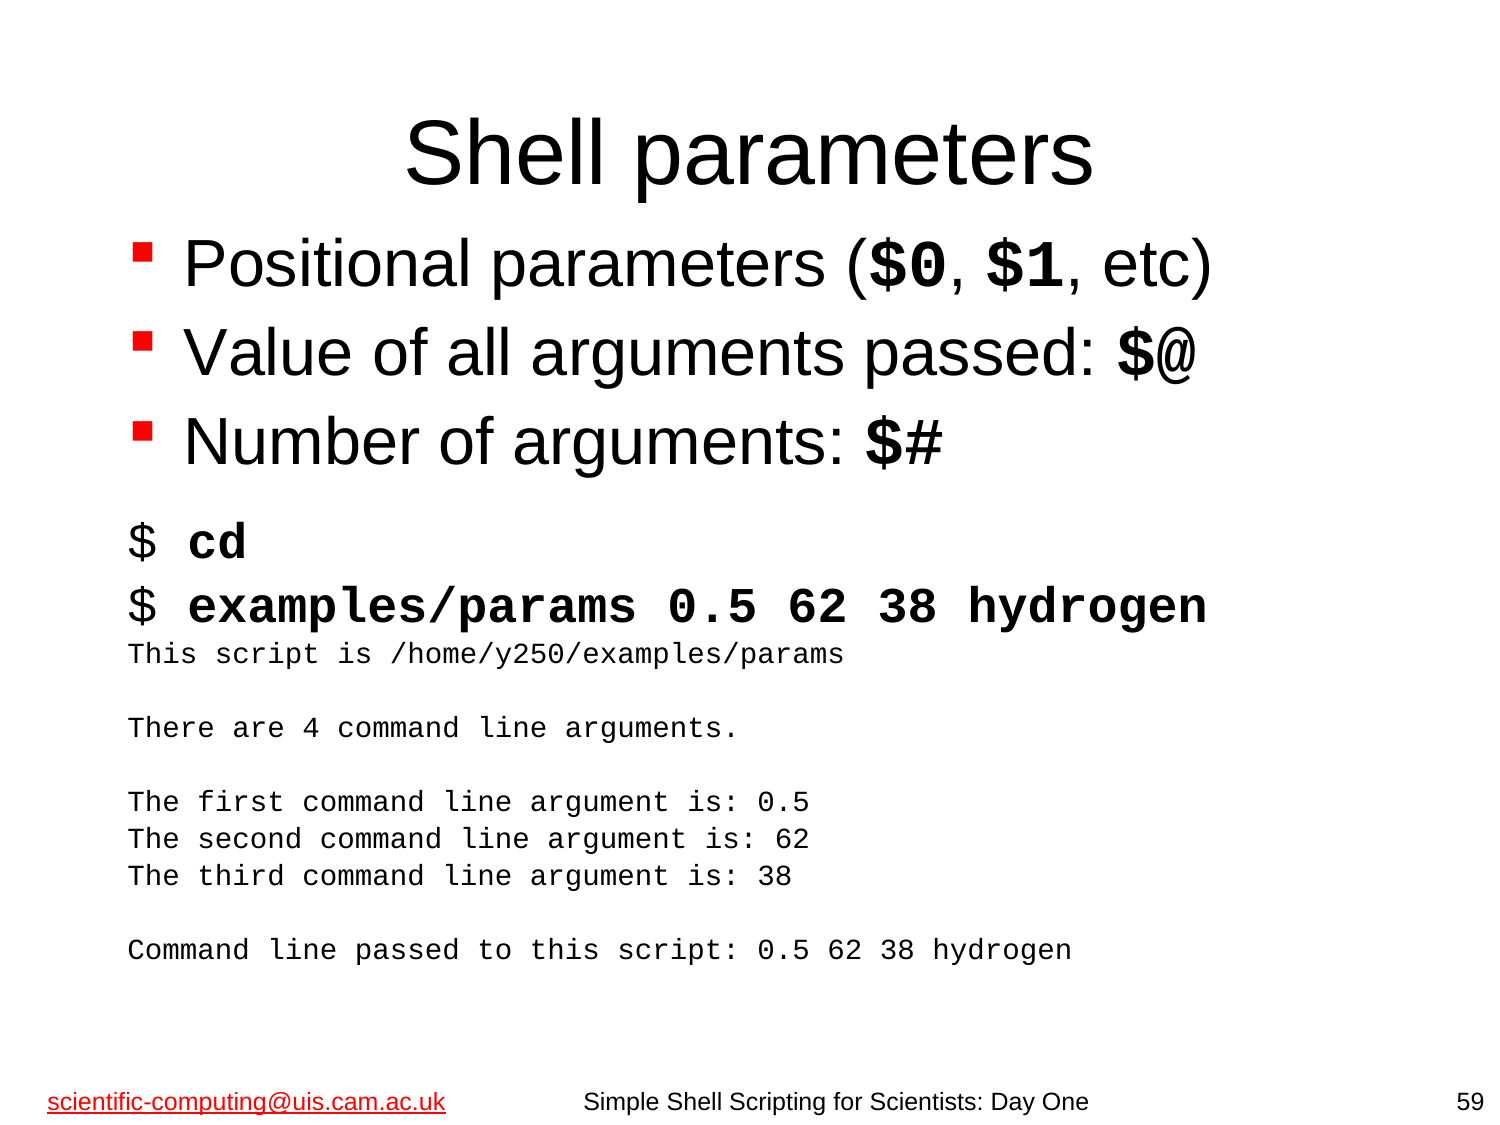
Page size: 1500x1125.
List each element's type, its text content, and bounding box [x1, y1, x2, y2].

title Shell parameters [75, 58, 1426, 247]
list Positional parameters ($0, $1, etc) Value of all arguments passed: $@ Number of arguments: $# $ cd $ examples/params 0.5 62 38 hydrogen This script is /home/y250/examples/params There are 4 command line arguments. The first command line argument is: 0.5 The second command line argument is: 62 The third command line argument is: 38 Command line passed to this script: 0.5 62 38 hydrogen [112, 221, 1388, 1049]
